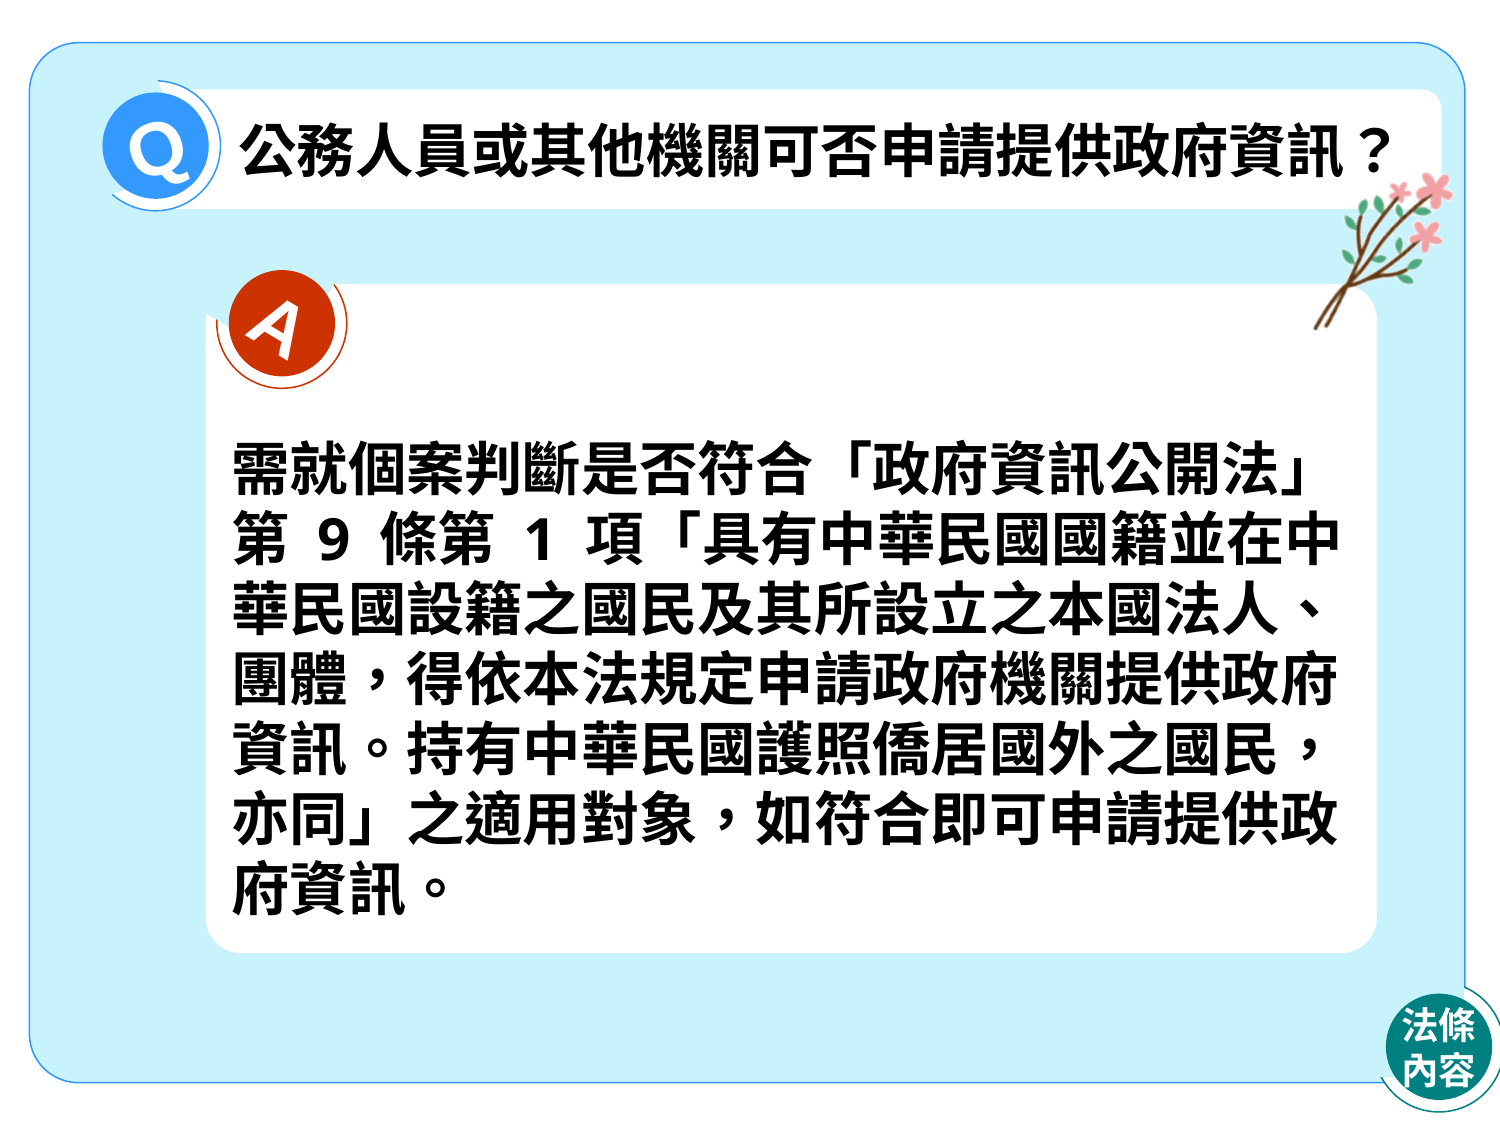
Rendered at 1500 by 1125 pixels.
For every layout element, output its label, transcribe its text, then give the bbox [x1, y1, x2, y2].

text_box A [228, 270, 336, 377]
text_box Q [102, 92, 209, 199]
picture [1279, 139, 1477, 362]
text_box 公務人員或其他機關可否申請提供政府資訊？ [175, 90, 1441, 209]
text_box 法條 內容 [1385, 993, 1493, 1100]
text_box [29, 42, 1500, 1113]
text_box 需就個案判斷是否符合「政府資訊公開法」第 9 條第 1 項「具有中華民國國籍並在中華民國設籍之國民及其所設立之本國法人、團體，得依本法規定申請政府機關提供政府資訊。持有中華民國護照僑居國外之國民，亦同」之適用對象，如符合即可申請提供政府資訊。 [206, 284, 1377, 953]
